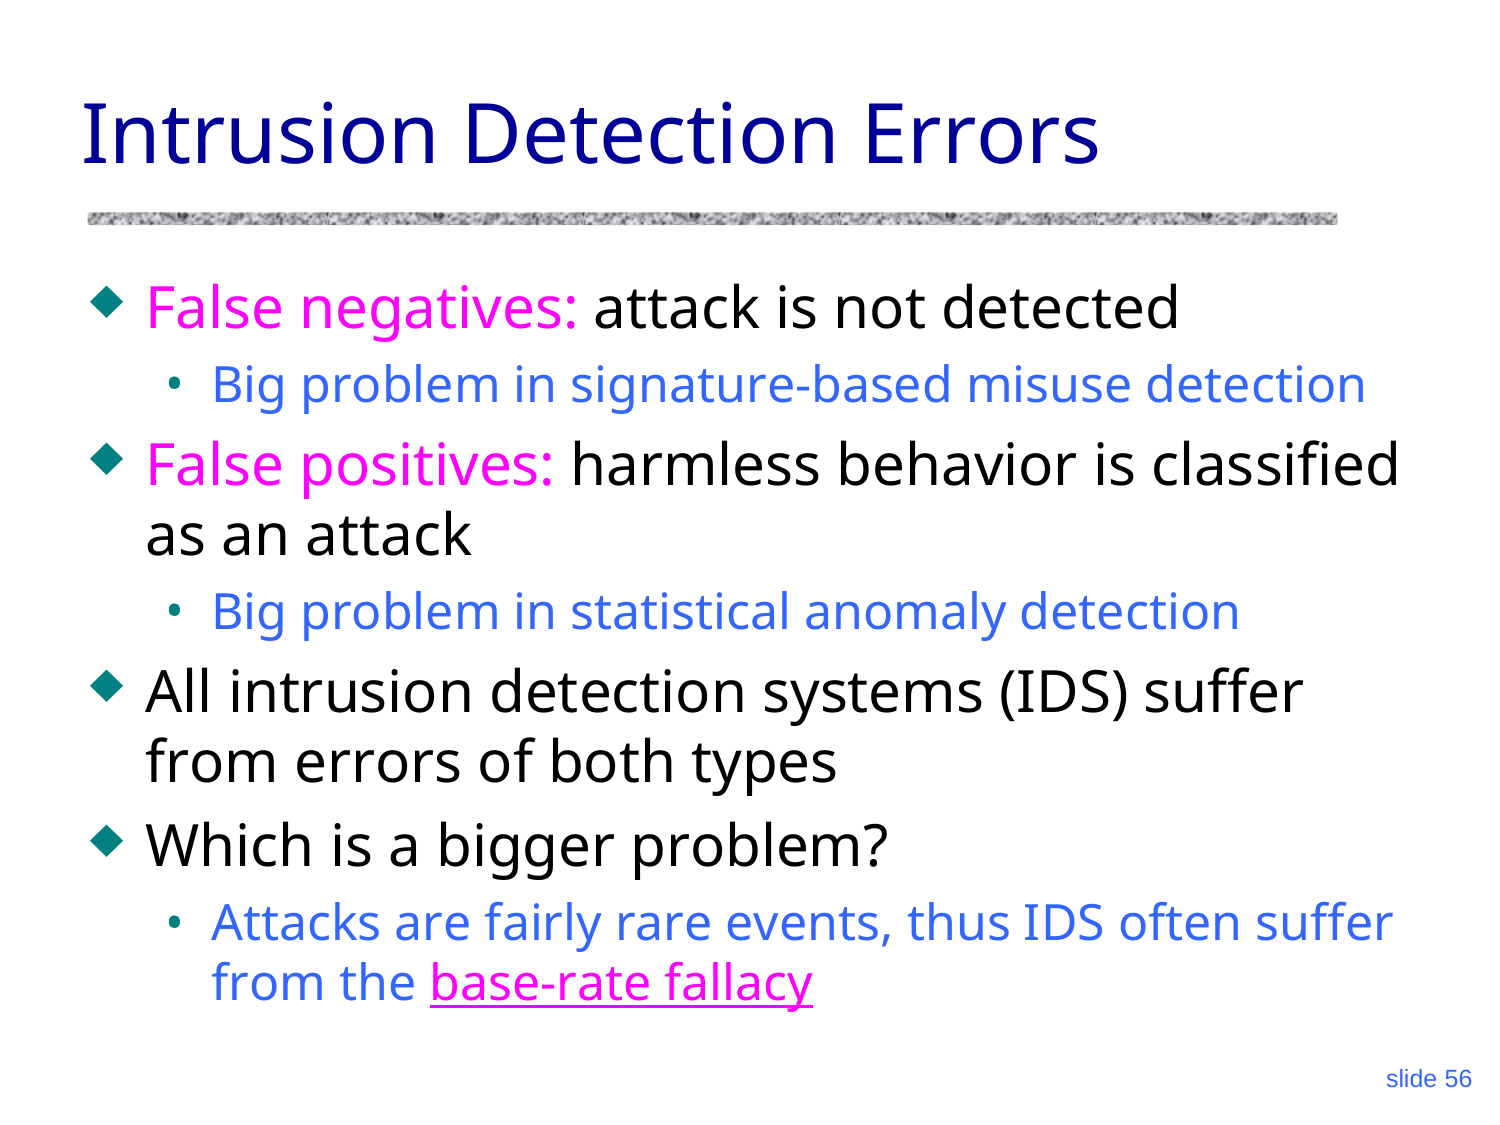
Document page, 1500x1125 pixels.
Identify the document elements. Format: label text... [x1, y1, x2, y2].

text_box slide <number> [1174, 1025, 1488, 1101]
picture [87, 212, 1338, 226]
text_box False negatives: attack is not detected Big problem in signature-based misuse detection False positives: harmless behavior is classified as an attack Big problem in statistical anomaly detection All intrusion detection systems (IDS) suffer from errors of both types Which is a bigger problem? Attacks are fairly rare events, thus IDS often suffer from the base-rate fallacy [74, 262, 1450, 1075]
text_box Intrusion Detection Errors [66, 37, 1438, 188]
